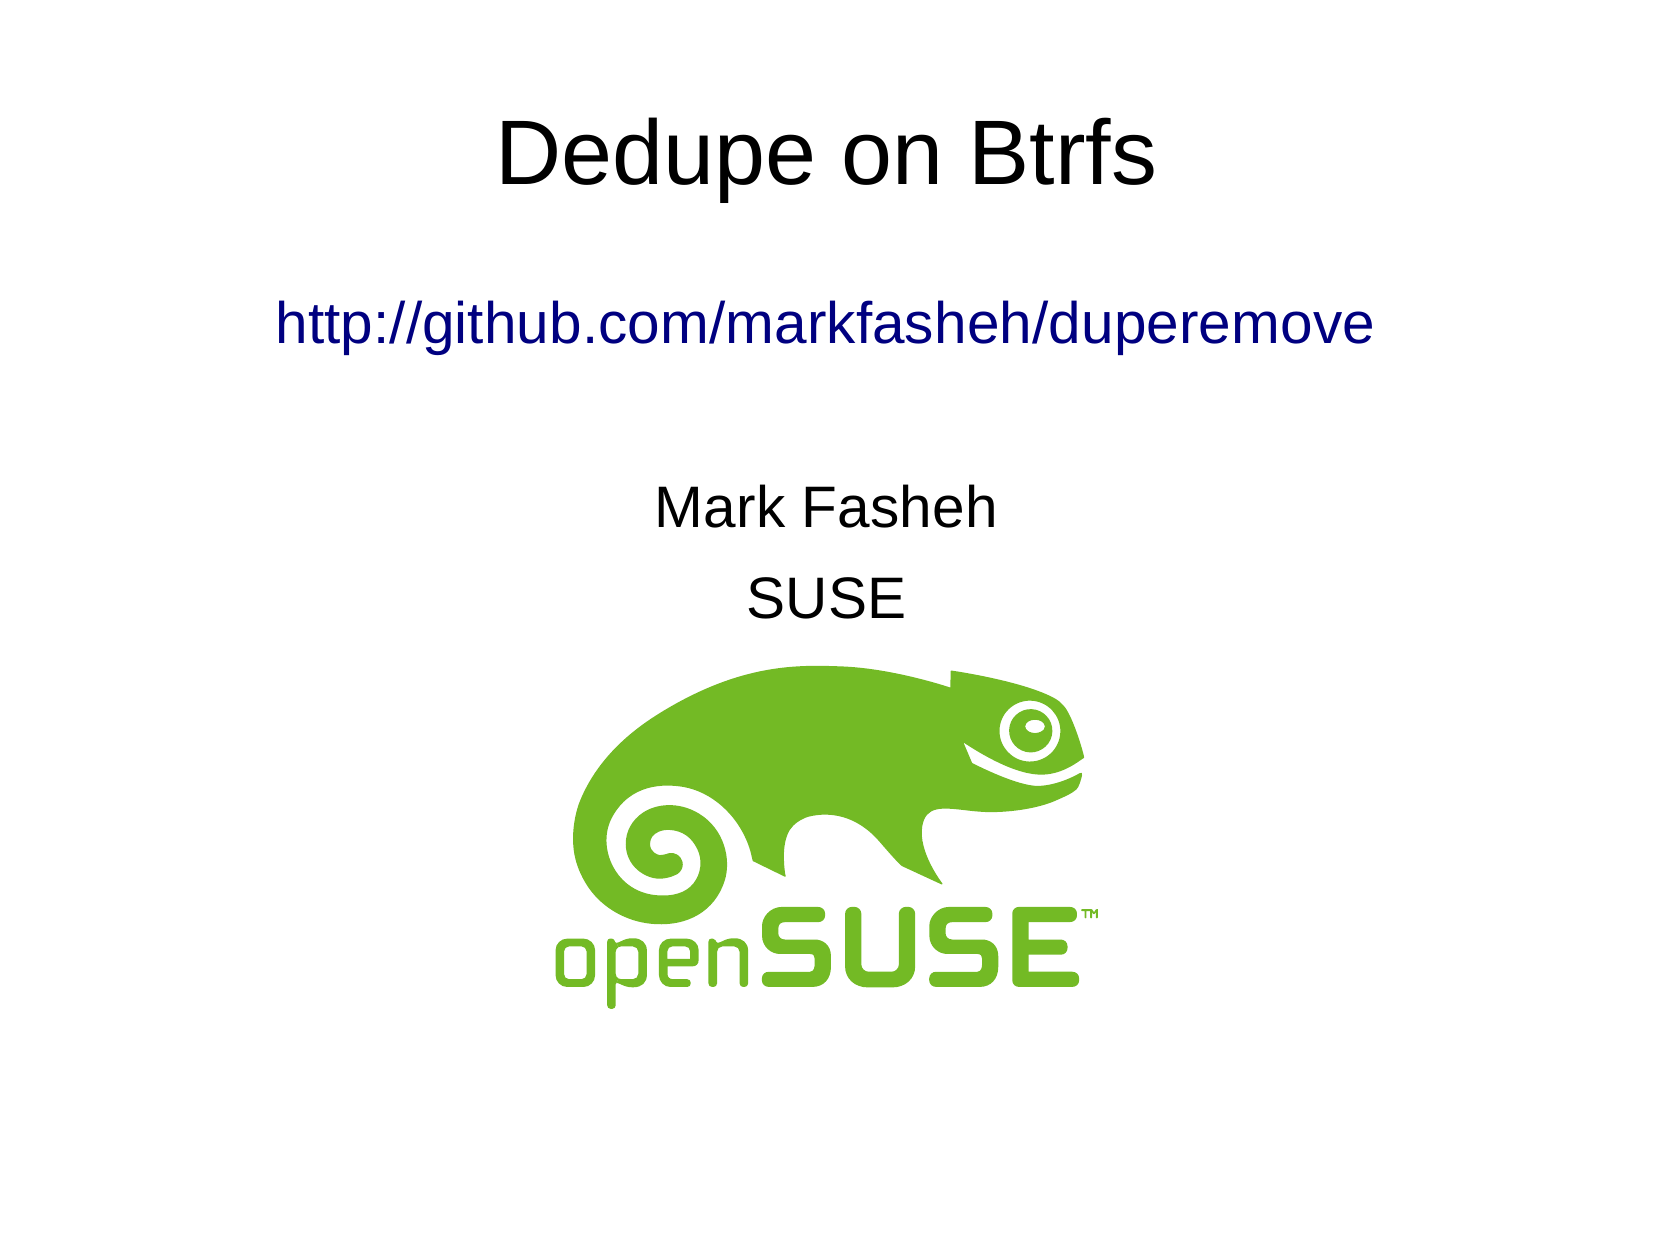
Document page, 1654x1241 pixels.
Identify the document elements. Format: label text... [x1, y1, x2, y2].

picture [555, 665, 1098, 1009]
list http://github.com/markfasheh/duperemove Mark Fasheh SUSE [82, 290, 1571, 634]
title Dedupe on Btrfs [82, 49, 1571, 257]
